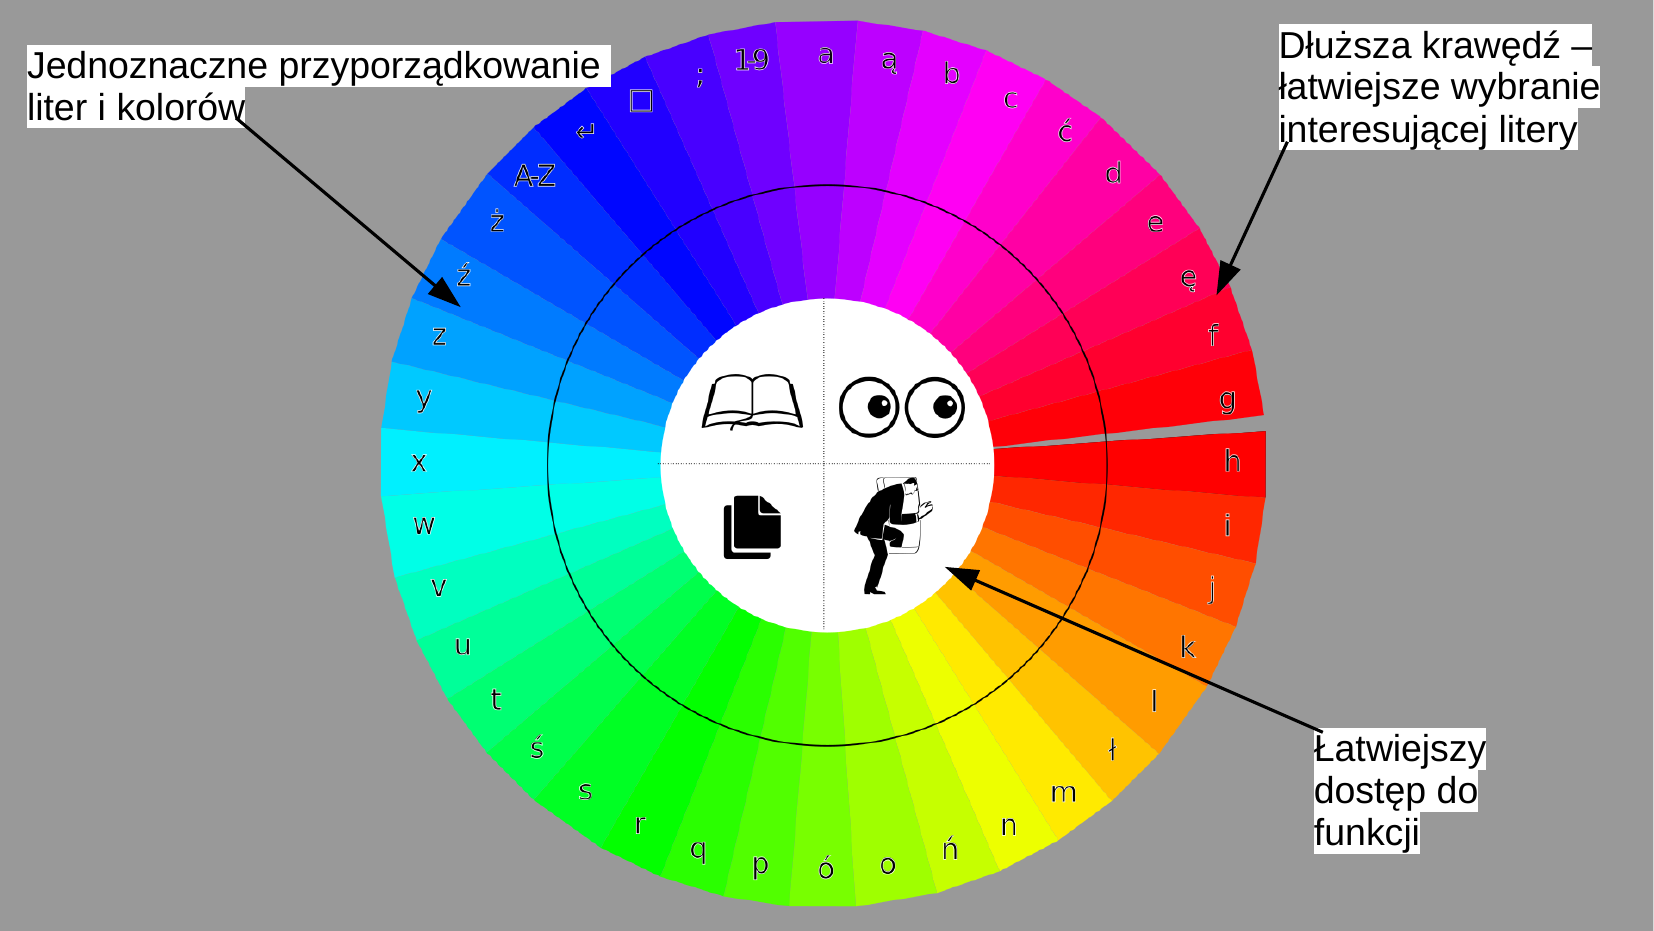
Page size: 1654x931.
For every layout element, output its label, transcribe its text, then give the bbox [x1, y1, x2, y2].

text_box Łatwiejszy dostęp do funkcji [1299, 720, 1512, 862]
picture [0, 0, 1654, 931]
text_box Jednoznaczne przyporządkowanie liter i kolorów [12, 37, 626, 136]
text_box Dłuższa krawędź – łatwiejsze wybranie interesującej litery [1263, 16, 1642, 178]
